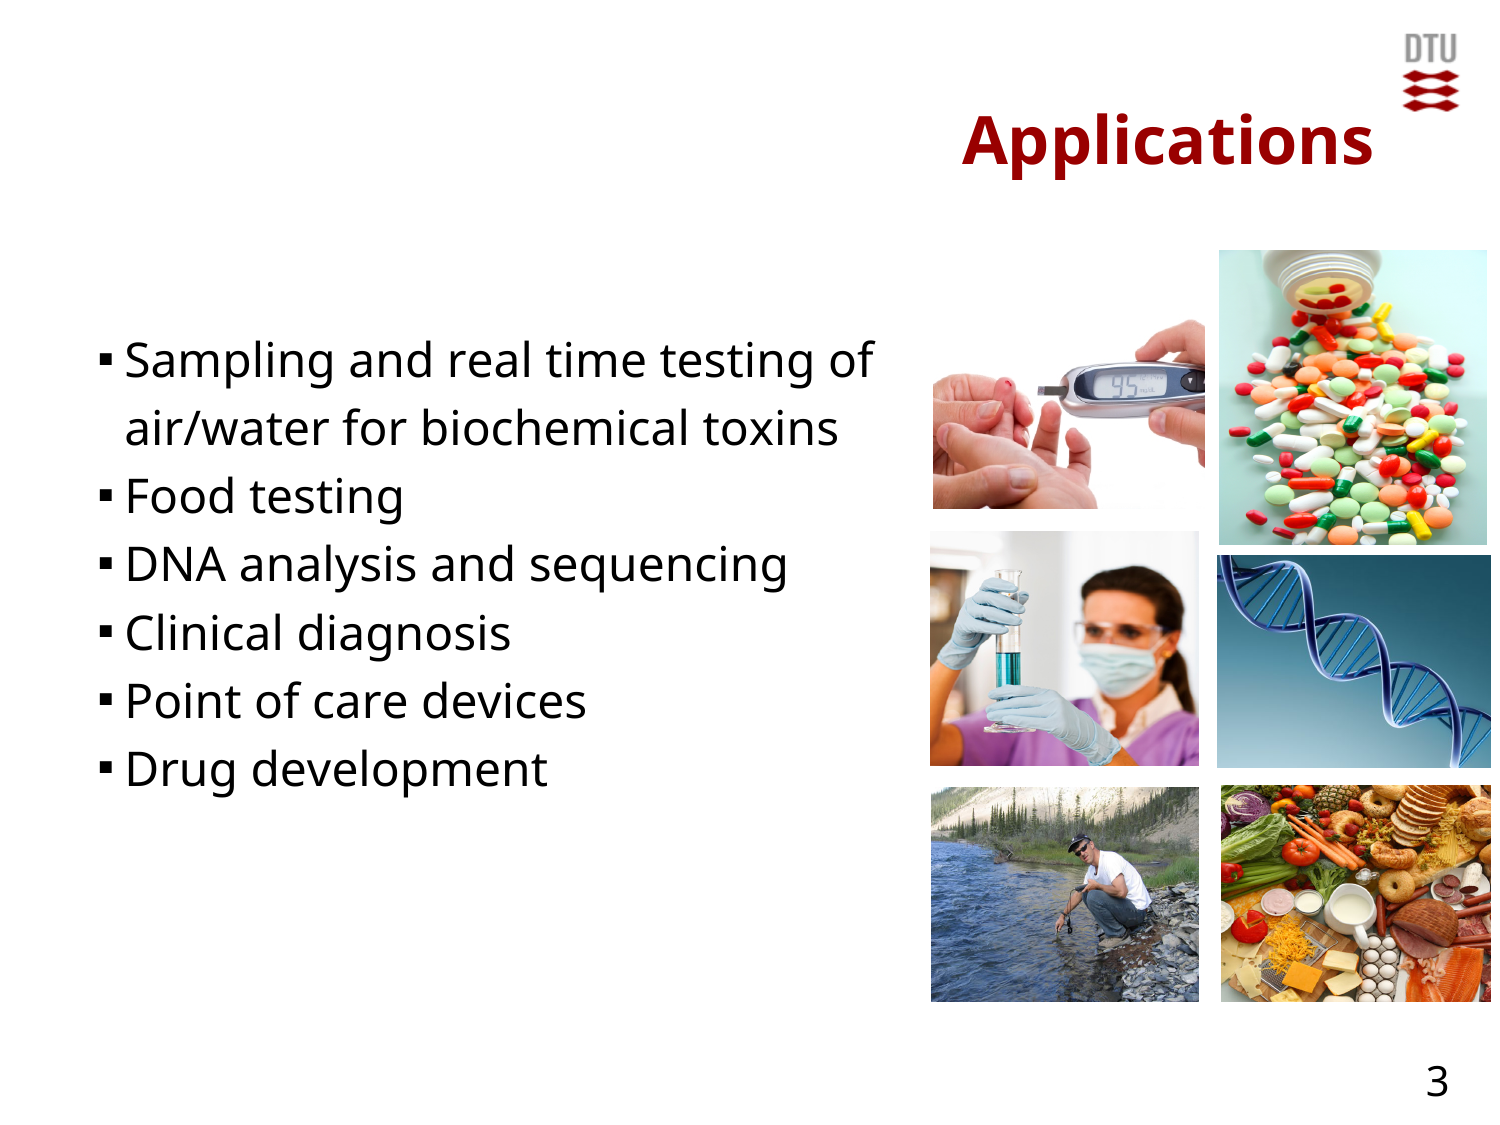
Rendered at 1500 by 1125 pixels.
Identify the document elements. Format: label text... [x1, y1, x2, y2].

picture [933, 299, 1205, 509]
list Sampling and real time testing of air/water for biochemical toxins Food testing DNA analysis and sequencing Clinical diagnosis Point of care devices Drug development [99, 262, 1375, 1012]
picture [1221, 785, 1491, 1002]
title Applications [99, 46, 1375, 235]
picture [1381, 3, 1496, 130]
picture [1219, 250, 1487, 545]
picture [930, 531, 1199, 766]
picture [1217, 555, 1491, 768]
picture [931, 787, 1199, 1002]
